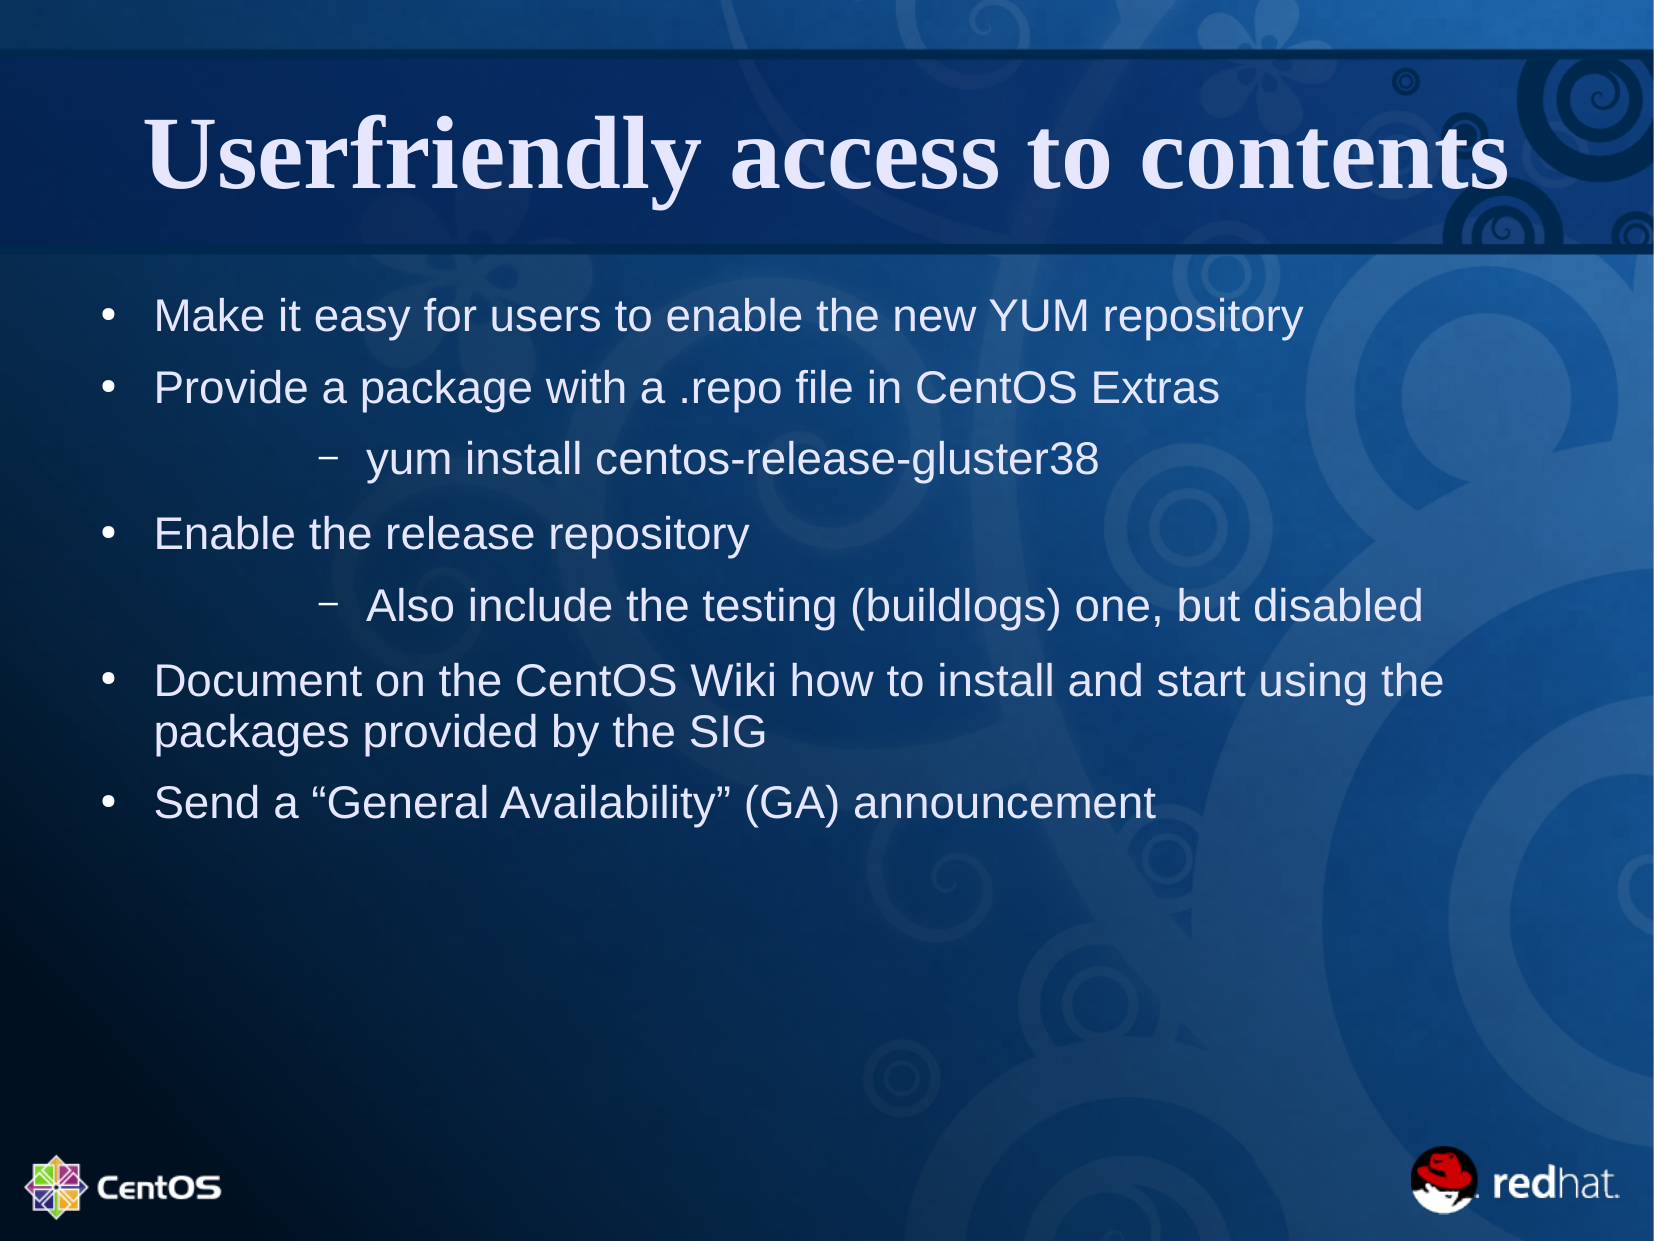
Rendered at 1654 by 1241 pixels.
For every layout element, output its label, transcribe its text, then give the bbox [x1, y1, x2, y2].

picture [0, 0, 1654, 1241]
title Userfriendly access to contents [82, 49, 1571, 257]
list Make it easy for users to enable the new YUM repository Provide a package with a .repo file in CentOS Extras yum install centos-release-gluster38 Enable the release repository Also include the testing (buildlogs) one, but disabled Document on the CentOS Wiki how to install and start using the packages provided by the SIG Send a “General Availability” (GA) announcement [82, 290, 1571, 1010]
